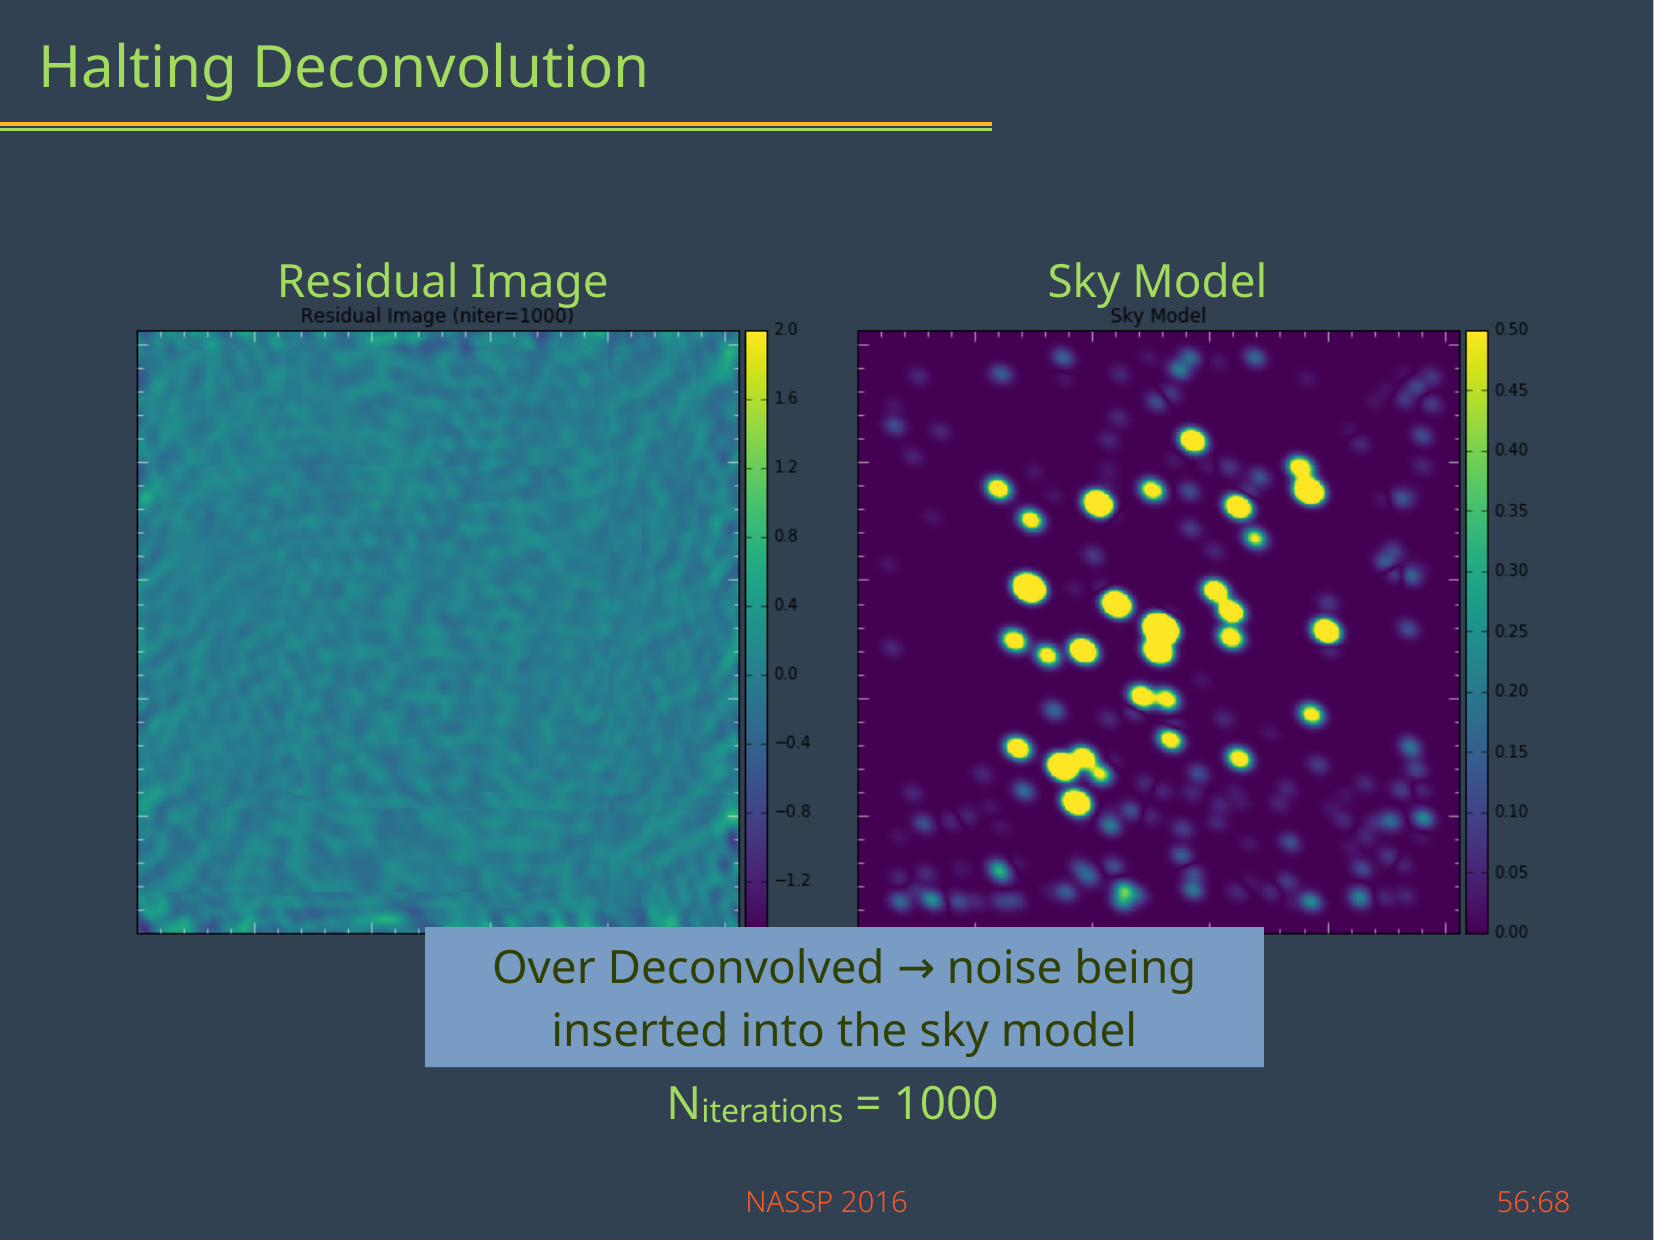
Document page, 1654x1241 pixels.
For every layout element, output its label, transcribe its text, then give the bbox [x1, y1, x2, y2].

text_box Sky Model [927, 241, 1388, 312]
text_box Over Deconvolved → noise being inserted into the sky model [425, 927, 1264, 1052]
text_box Niterations = 1000 [602, 1068, 1063, 1144]
text_box Halting Deconvolution [23, 17, 1063, 103]
picture [126, 296, 1539, 952]
text_box Residual Image [212, 241, 674, 312]
